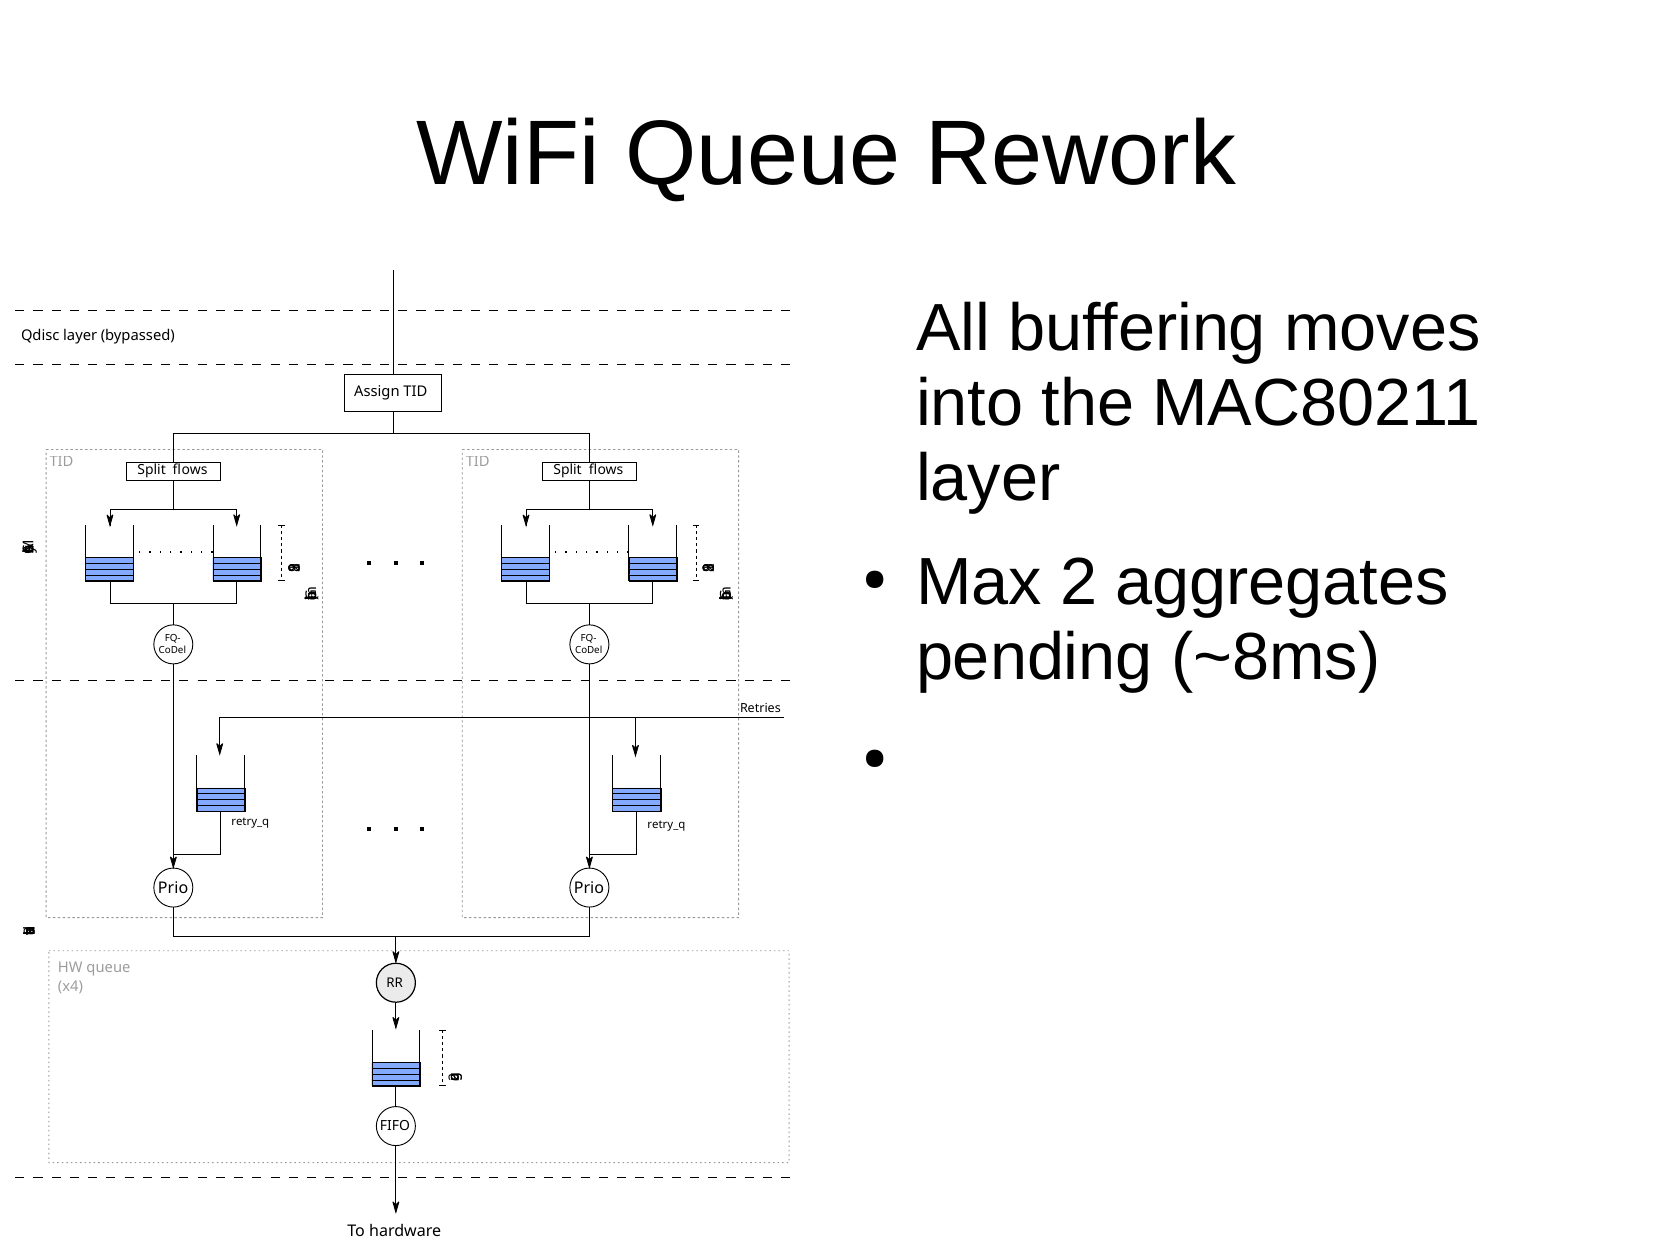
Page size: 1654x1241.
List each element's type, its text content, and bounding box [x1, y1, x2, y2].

title WiFi Queue Rework [82, 49, 1571, 257]
picture [15, 270, 796, 1237]
list All buffering moves into the MAC80211 layer Max 2 aggregates pending (~8ms) [845, 290, 1572, 1010]
